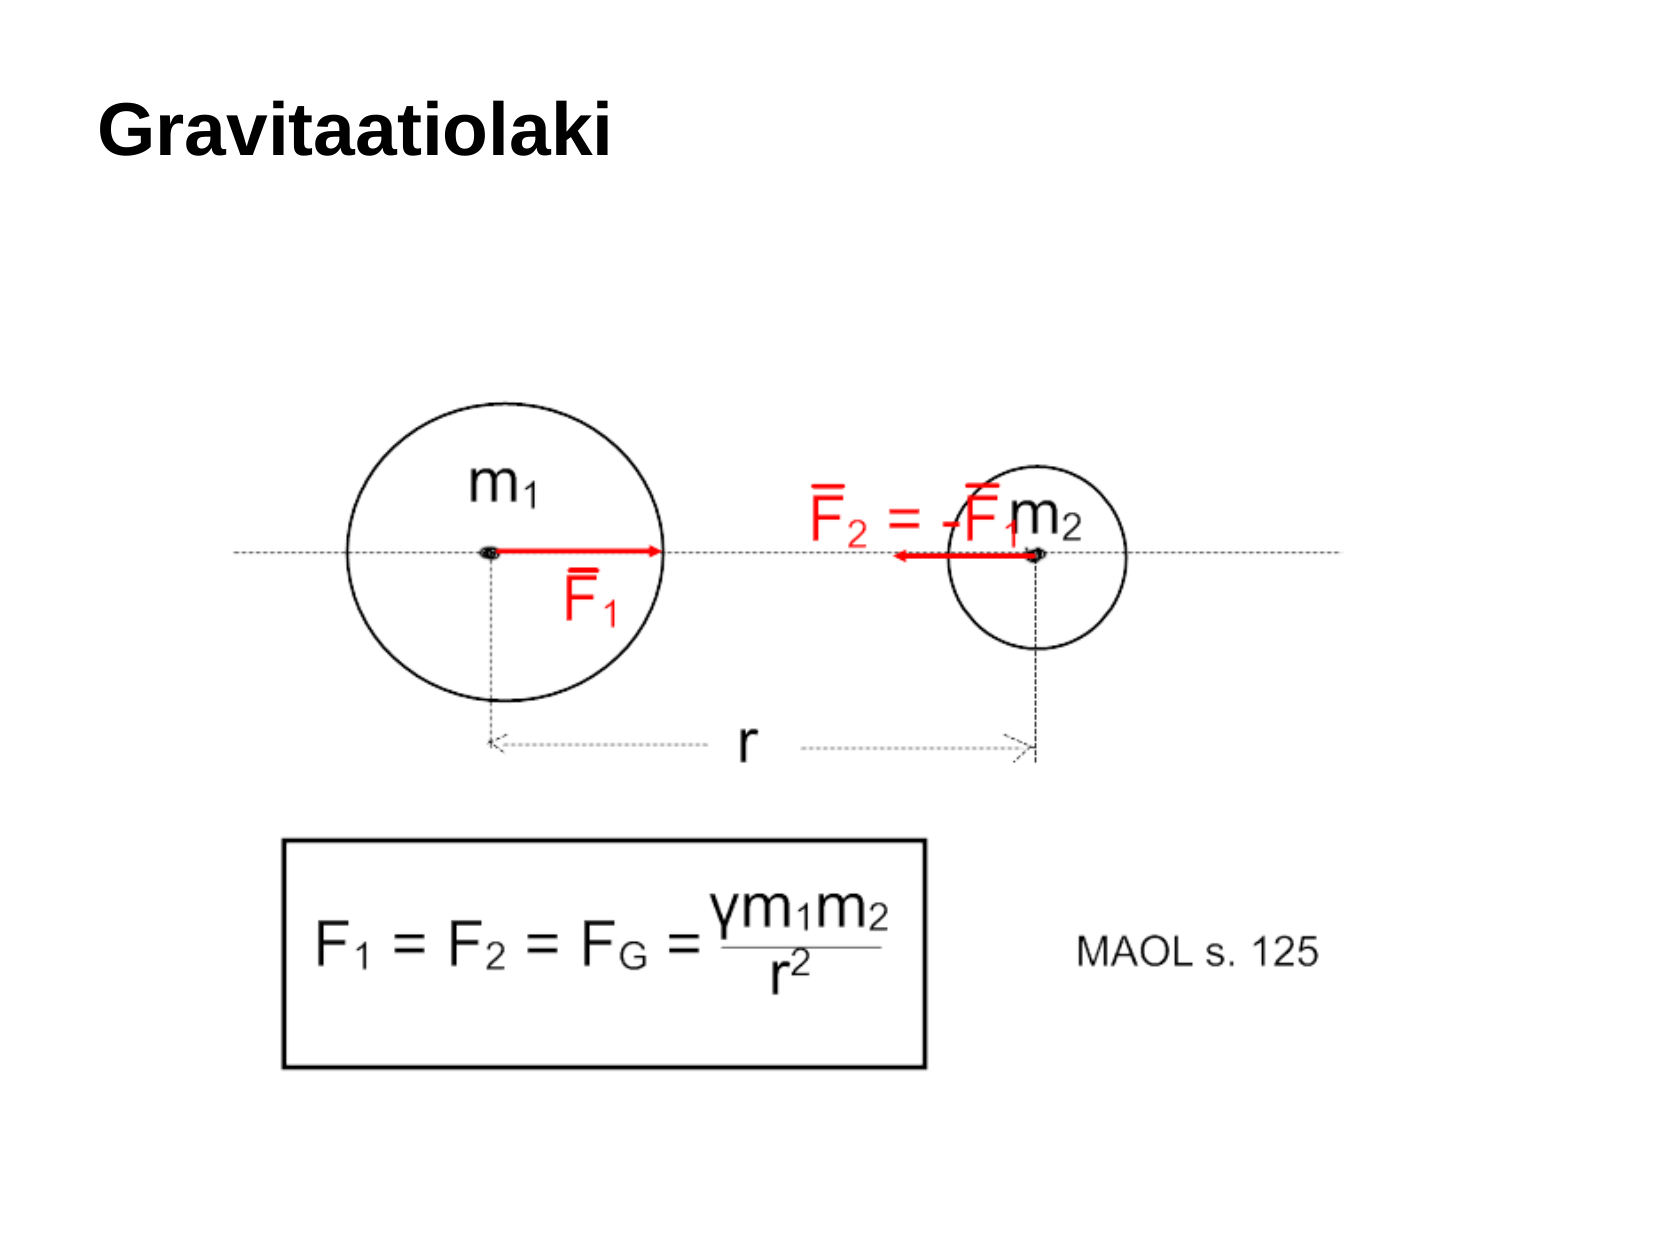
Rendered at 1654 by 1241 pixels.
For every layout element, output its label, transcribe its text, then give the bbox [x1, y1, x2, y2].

text_box Gravitaatiolaki [82, 74, 946, 201]
picture [198, 247, 1489, 1105]
